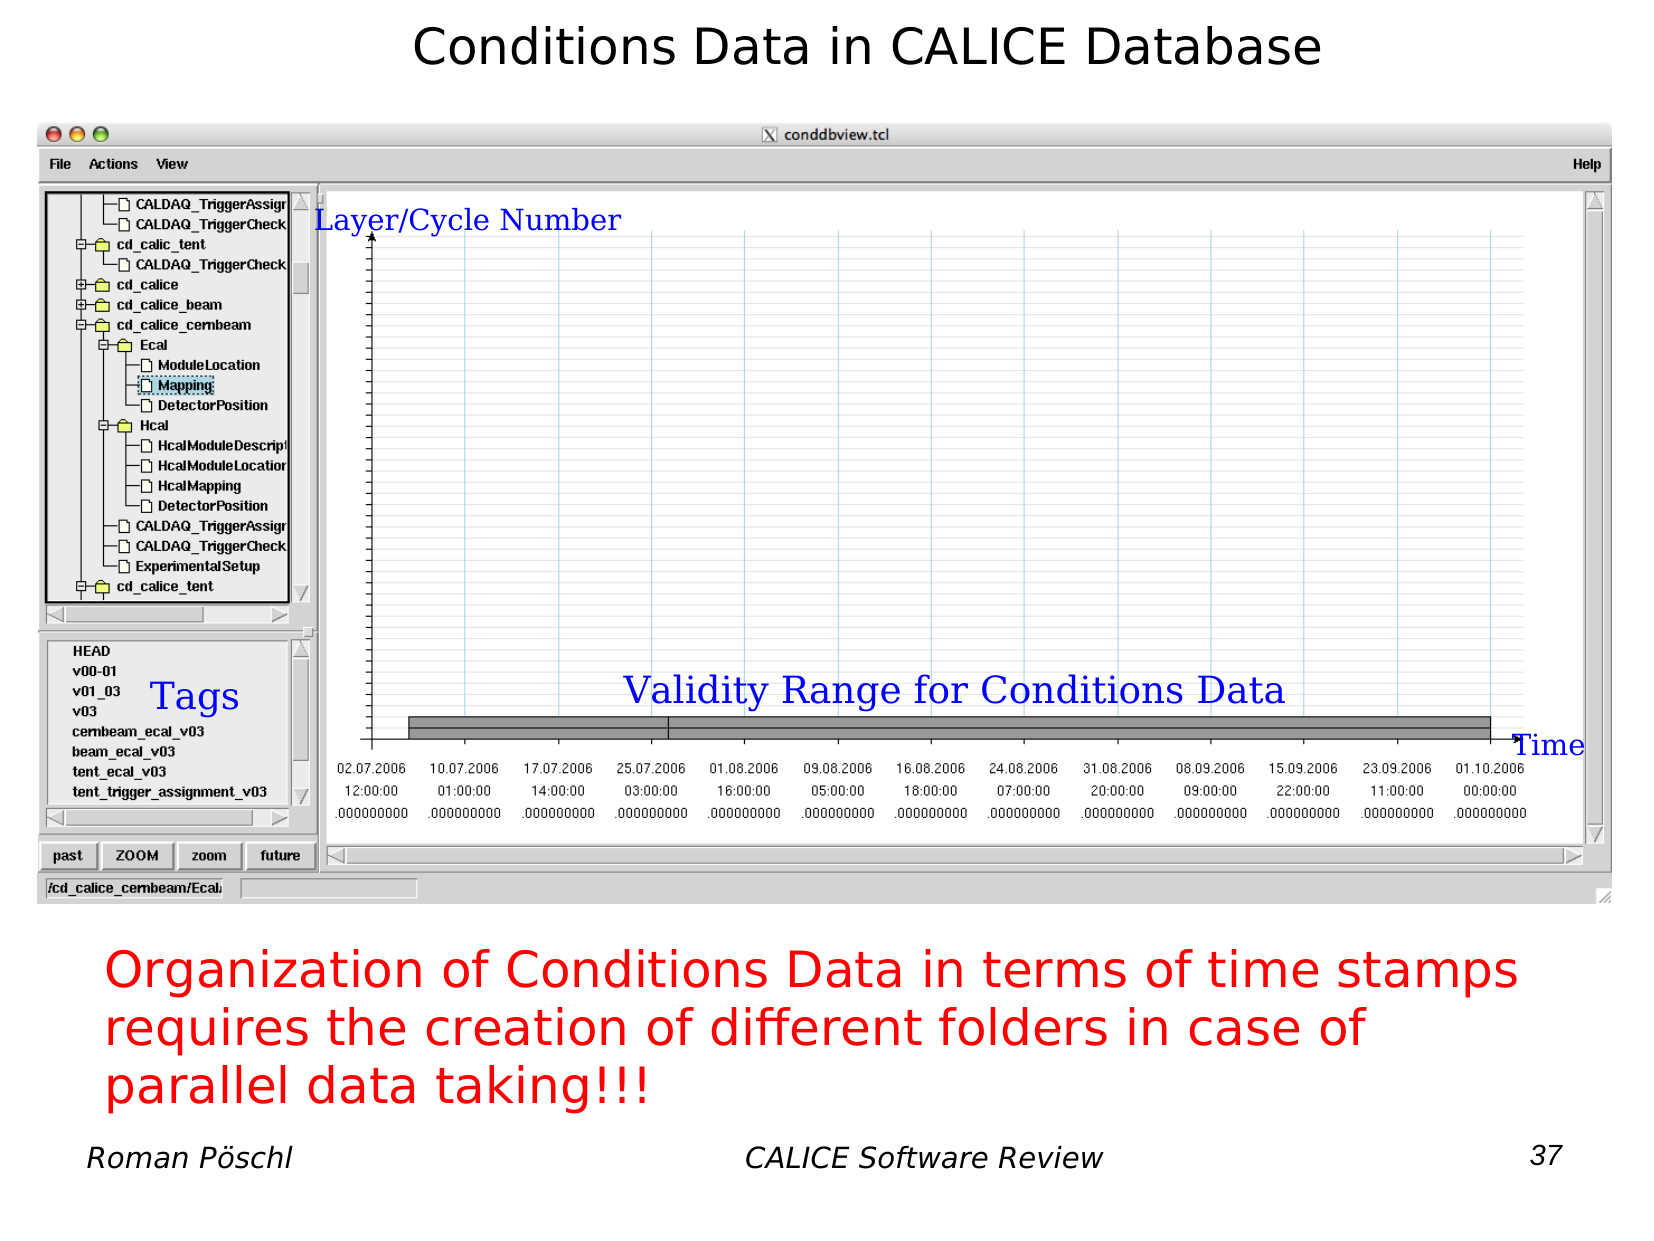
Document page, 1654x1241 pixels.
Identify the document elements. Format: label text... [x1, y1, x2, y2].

text_box Validity Range for Conditions Data [623, 669, 1286, 713]
text_box Time [1511, 728, 1585, 763]
text_box Tags [149, 674, 240, 719]
text_box Conditions Data in CALICE Database [412, 18, 1304, 77]
picture [37, 122, 1612, 905]
text_box Layer/Cycle Number [313, 203, 617, 238]
text_box Organization of Conditions Data in terms of time stamps requires the creation of different folders in case of parallel data taking!!! [104, 940, 1490, 1116]
